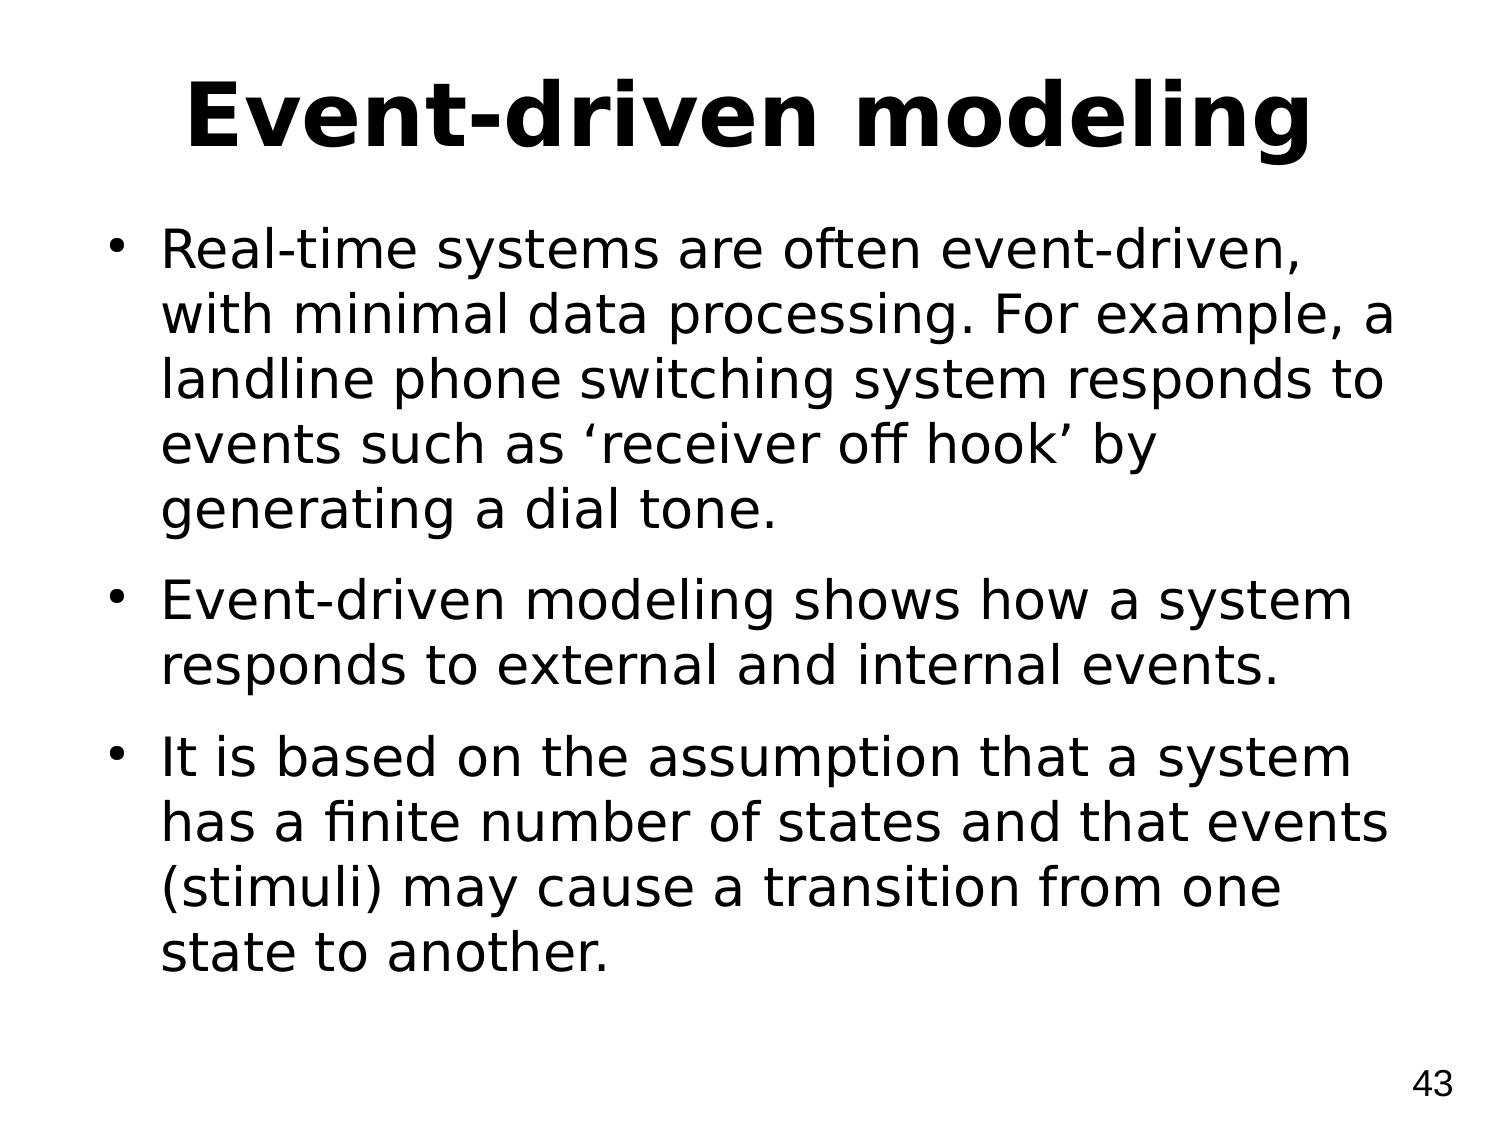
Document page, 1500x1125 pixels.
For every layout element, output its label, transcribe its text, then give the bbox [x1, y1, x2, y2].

list Real-time systems are often event-driven, with minimal data processing. For example, a landline phone switching system responds to events such as ‘receiver off hook’ by generating a dial tone. Event-driven modeling shows how a system responds to external and internal events. It is based on the assumption that a system has a finite number of states and that events (stimuli) may cause a transition from one state to another. [75, 206, 1425, 1093]
title Event-driven modeling [75, 44, 1425, 177]
